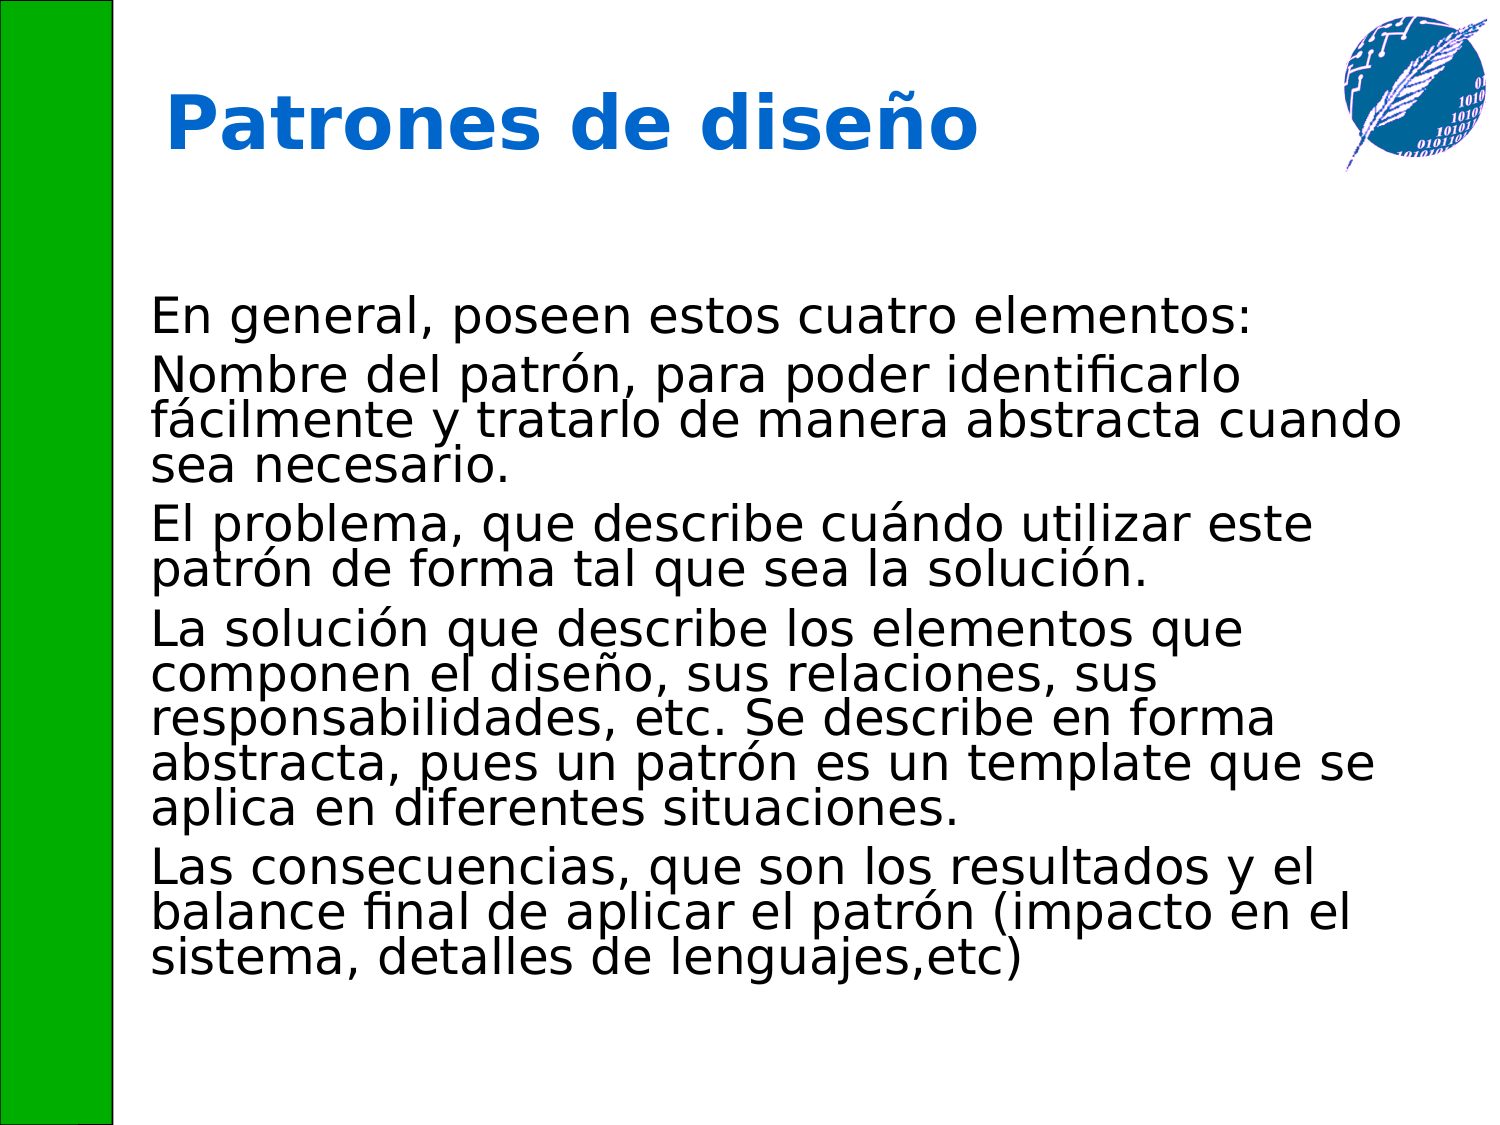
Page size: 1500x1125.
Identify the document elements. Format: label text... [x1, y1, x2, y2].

picture [1341, 15, 1488, 172]
title Patrones de diseño [150, 38, 1424, 226]
list En general, poseen estos cuatro elementos: Nombre del patrón, para poder identificarlo fácilmente y tratarlo de manera abstracta cuando sea necesario. El problema, que describe cuándo utilizar este patrón de forma tal que sea la solución. La solución que describe los elementos que componen el diseño, sus relaciones, sus responsabilidades, etc. Se describe en forma abstracta, pues un patrón es un template que se aplica en diferentes situaciones. Las consecuencias, que son los resultados y el balance final de aplicar el patrón (impacto en el sistema, detalles de lenguajes,etc) [149, 224, 1410, 1000]
